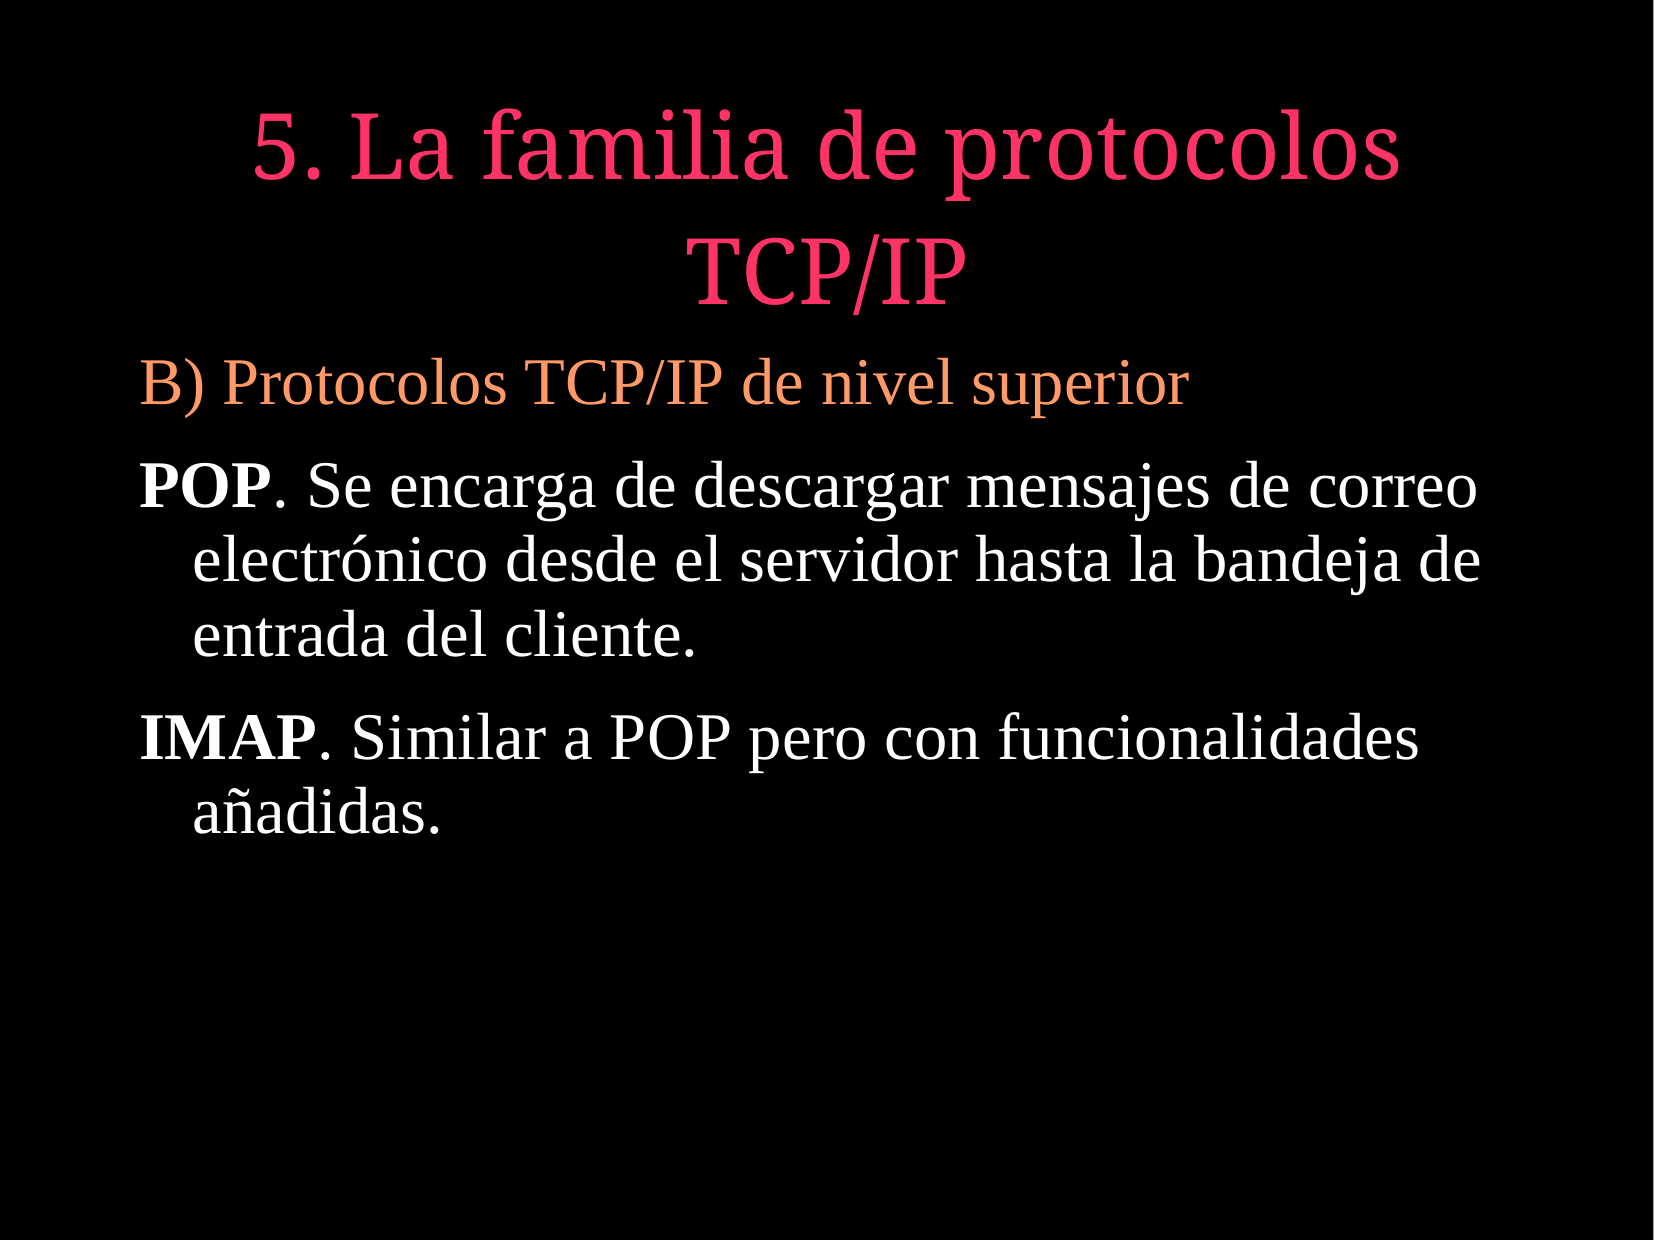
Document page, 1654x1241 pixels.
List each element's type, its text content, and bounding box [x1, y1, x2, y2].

title 5. La familia de protocolos TCP/IP [121, 102, 1534, 311]
list B) Protocolos TCP/IP de nivel superior POP. Se encarga de descargar mensajes de correo electrónico desde el servidor hasta la bandeja de entrada del cliente. IMAP. Similar a POP pero con funcionalidades añadidas. [121, 344, 1534, 1127]
